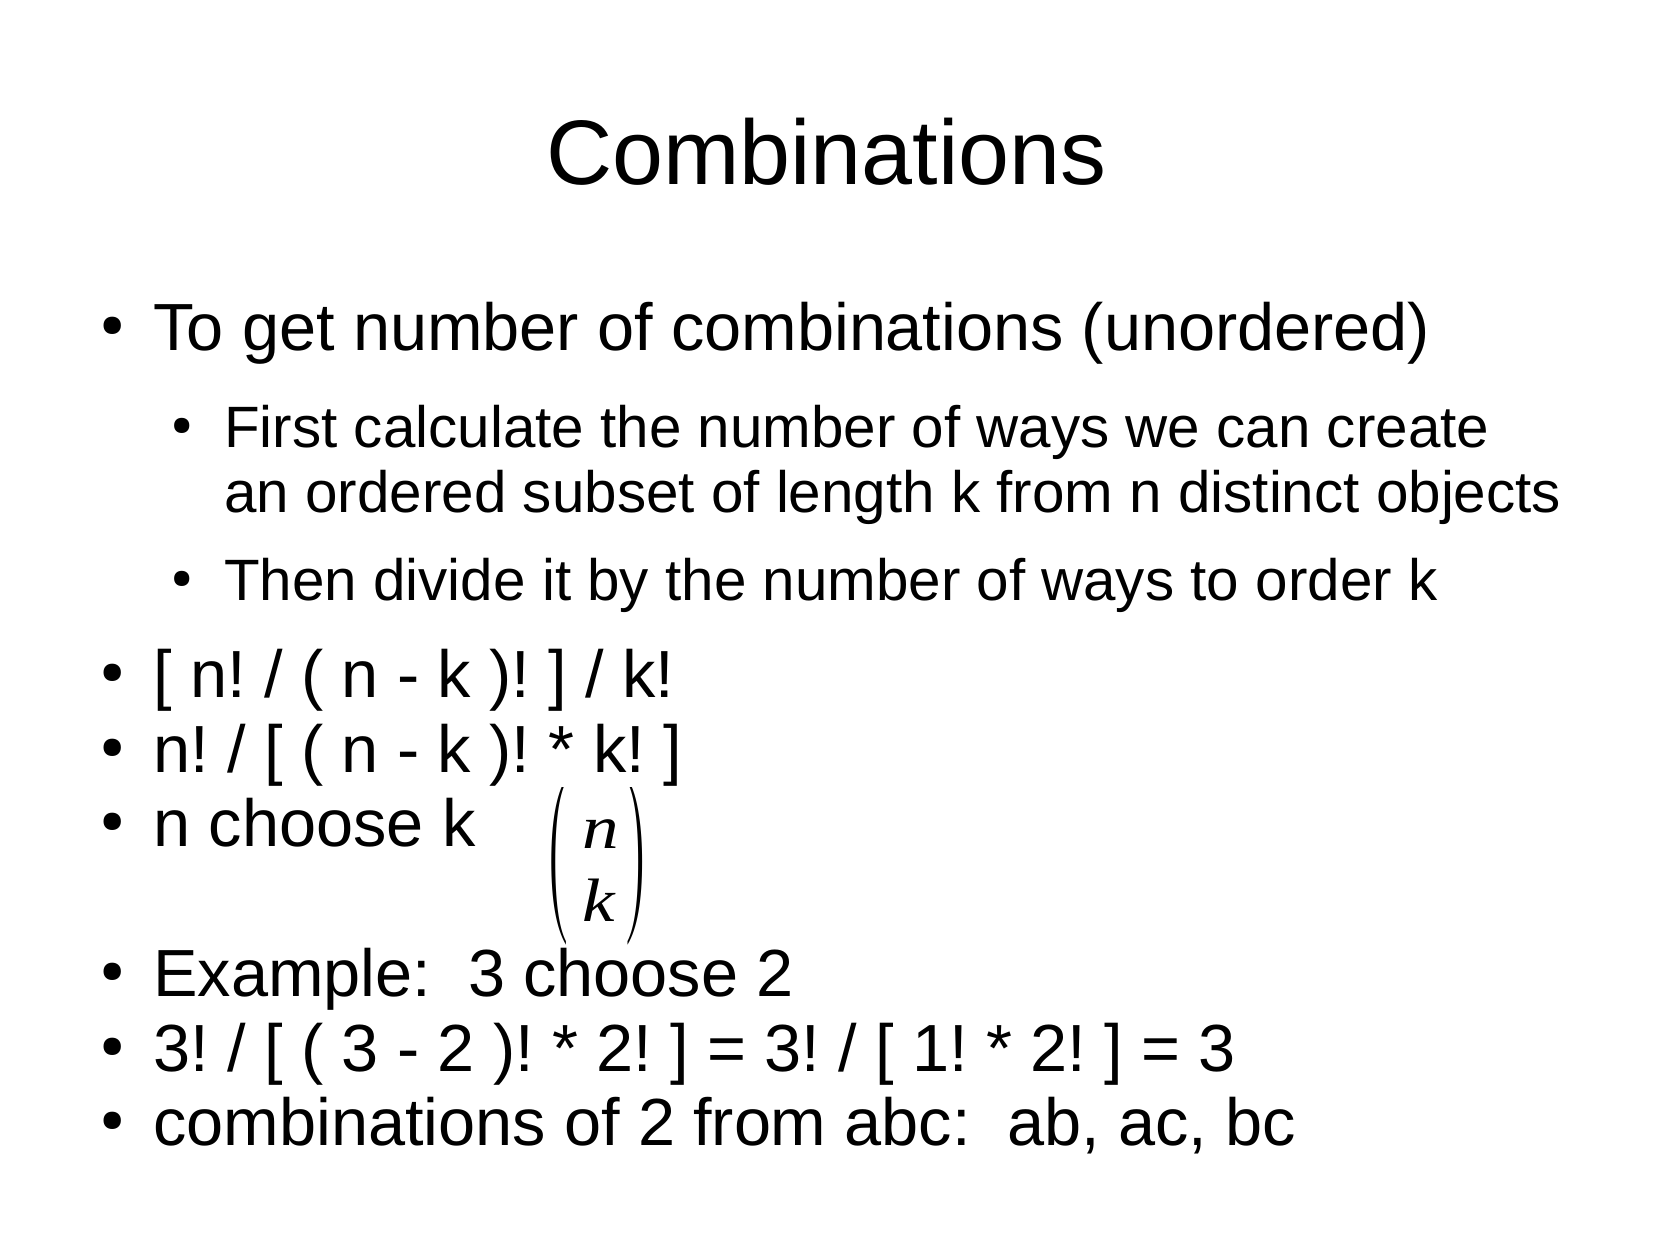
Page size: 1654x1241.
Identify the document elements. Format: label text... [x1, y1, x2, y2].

list To get number of combinations (unordered) First calculate the number of ways we can create an ordered subset of length k from n distinct objects Then divide it by the number of ways to order k [ n! / ( n - k )! ] / k! n! / [ ( n - k )! * k! ] n choose k Example: 3 choose 2 3! / [ ( 3 - 2 )! * 2! ] = 3! / [ 1! * 2! ] = 3 combinations of 2 from abc: ab, ac, bc [82, 290, 1571, 1160]
chart [527, 787, 678, 945]
title Combinations [82, 56, 1571, 250]
